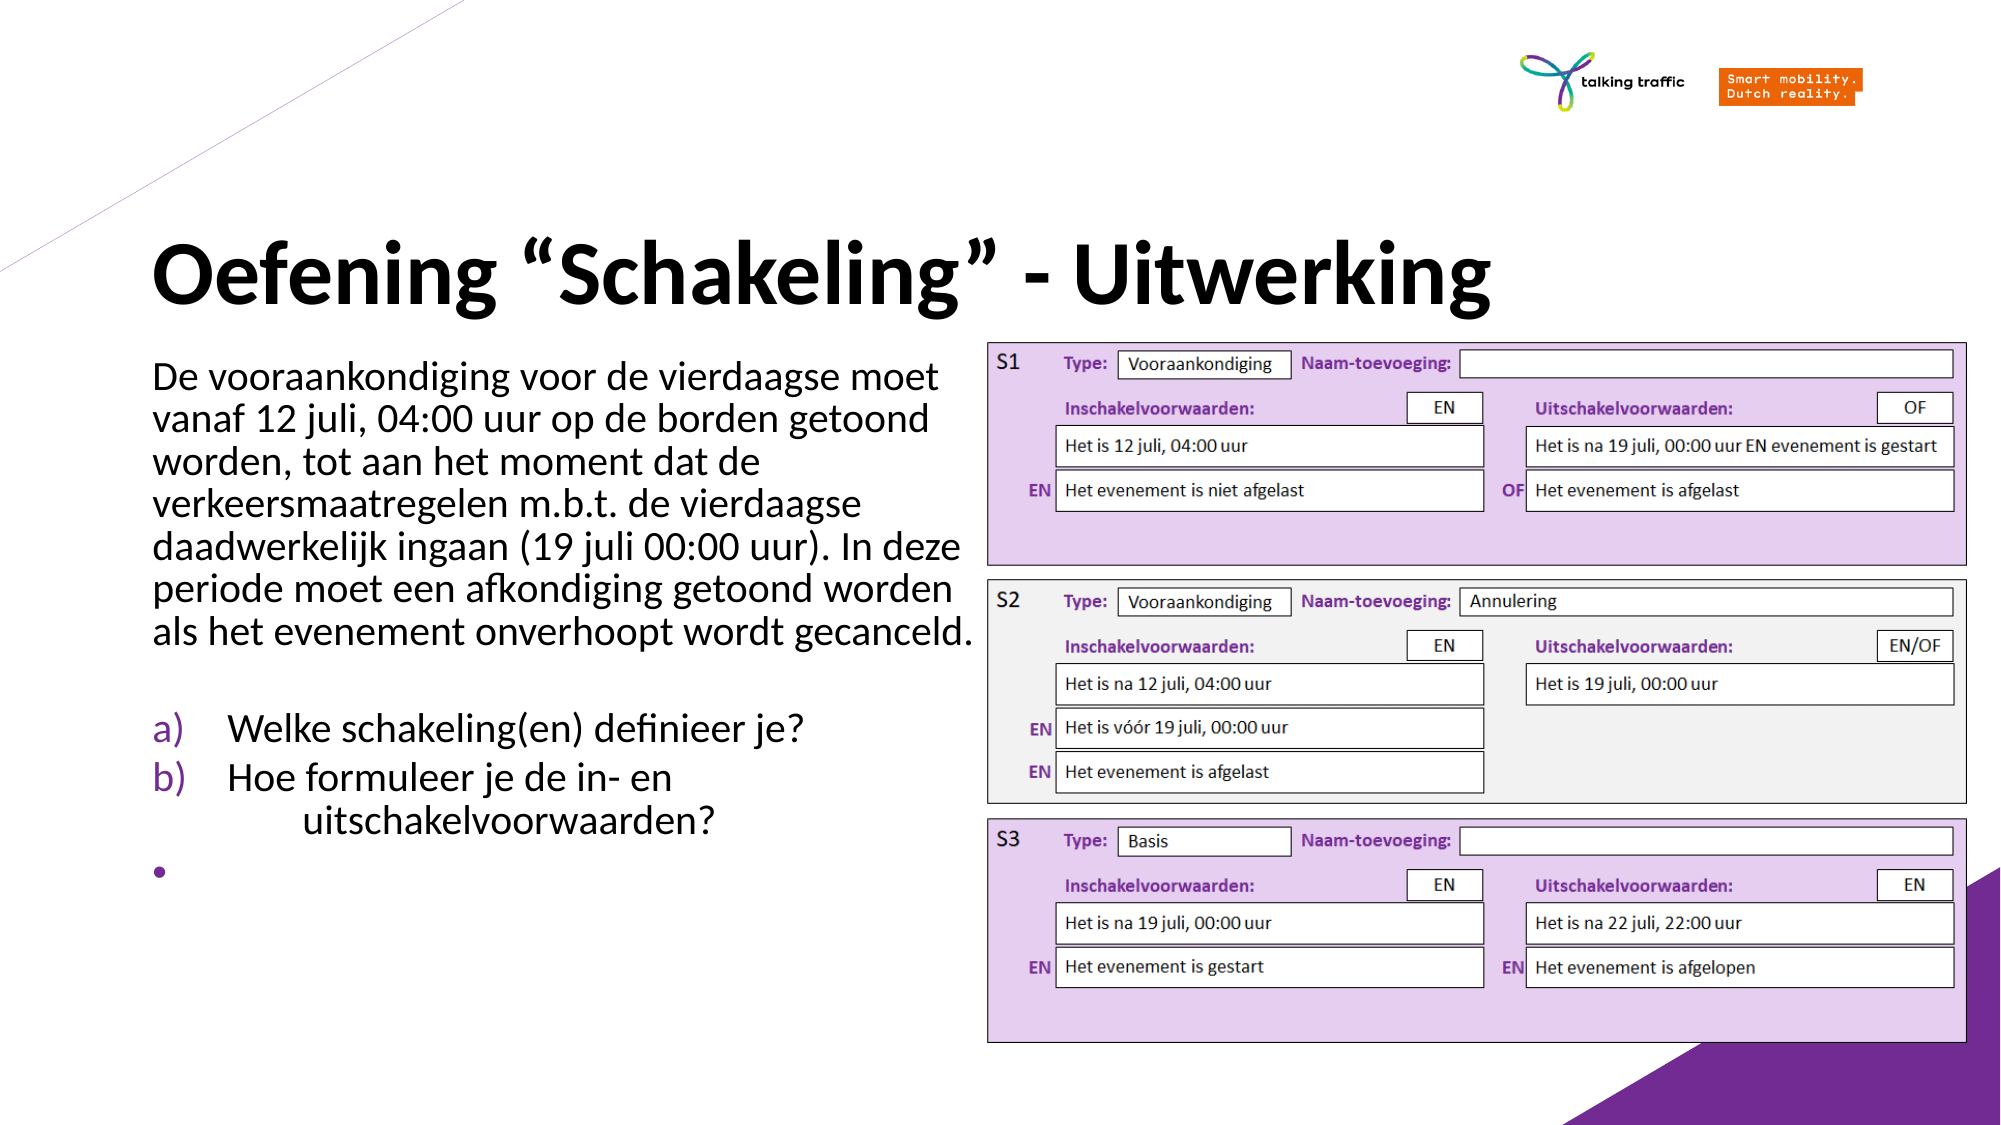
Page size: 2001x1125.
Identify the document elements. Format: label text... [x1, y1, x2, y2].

list De vooraankondiging voor de vierdaagse moet vanaf 12 juli, 04:00 uur op de borden getoond worden, tot aan het moment dat de verkeersmaatregelen m.b.t. de vierdaagse daadwerkelijk ingaan (19 juli 00:00 uur). In deze periode moet een afkondiging getoond worden als het evenement onverhoopt wordt gecanceld. Welke schakeling(en) definieer je? Hoe formuleer je de in- en uitschakelvoorwaarden? [137, 356, 1000, 1014]
picture [981, 338, 1967, 1043]
text_box 2 [1412, 1042, 1863, 1103]
title Oefening “Schakeling” - Uitwerking [137, 165, 1863, 332]
